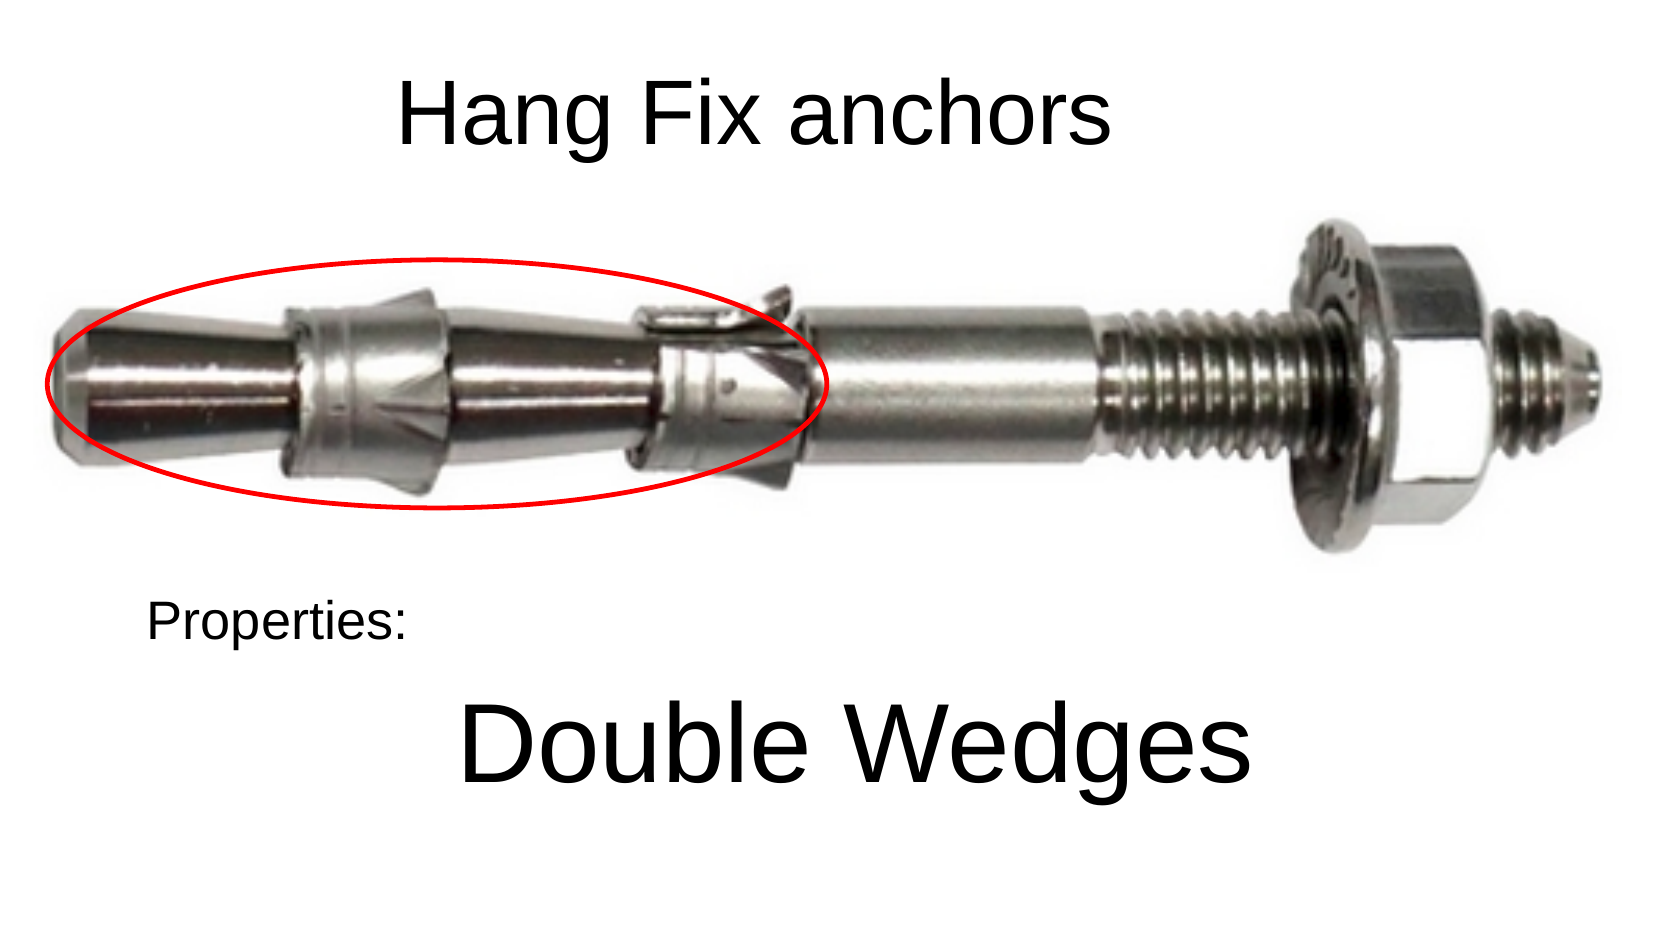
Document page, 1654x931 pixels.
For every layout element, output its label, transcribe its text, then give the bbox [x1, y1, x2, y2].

list Properties: Double Wedges [75, 590, 1564, 931]
title Hang Fix anchors [23, 35, 1512, 191]
picture [14, 210, 1622, 573]
